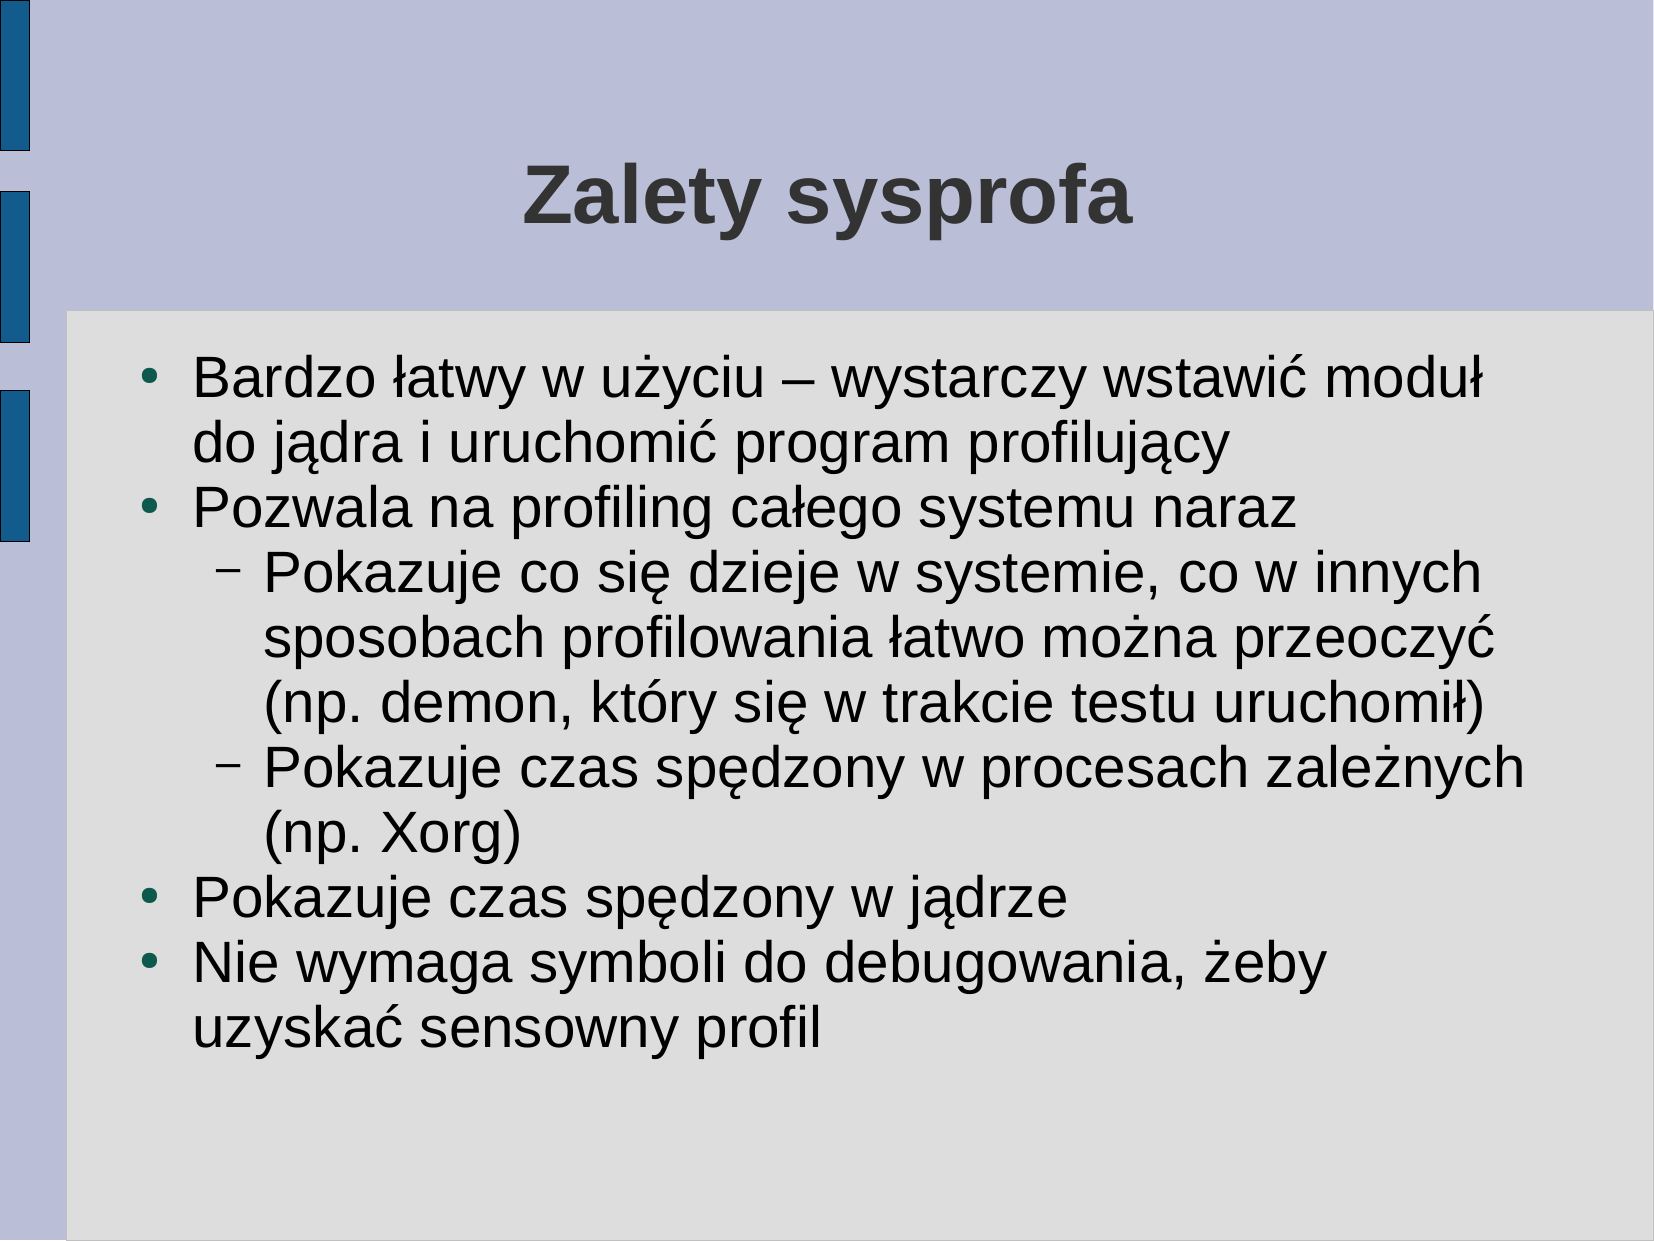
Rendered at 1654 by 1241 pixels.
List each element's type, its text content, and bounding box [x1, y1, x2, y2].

list Bardzo łatwy w użyciu – wystarczy wstawić moduł do jądra i uruchomić program profilujący Pozwala na profiling całego systemu naraz Pokazuje co się dzieje w systemie, co w innych sposobach profilowania łatwo można przeoczyć (np. demon, który się w trakcie testu uruchomił) Pokazuje czas spędzony w procesach zależnych (np. Xorg) Pokazuje czas spędzony w jądrze Nie wymaga symboli do debugowania, żeby uzyskać sensowny profil [121, 344, 1534, 1143]
title Zalety sysprofa [121, 91, 1534, 299]
